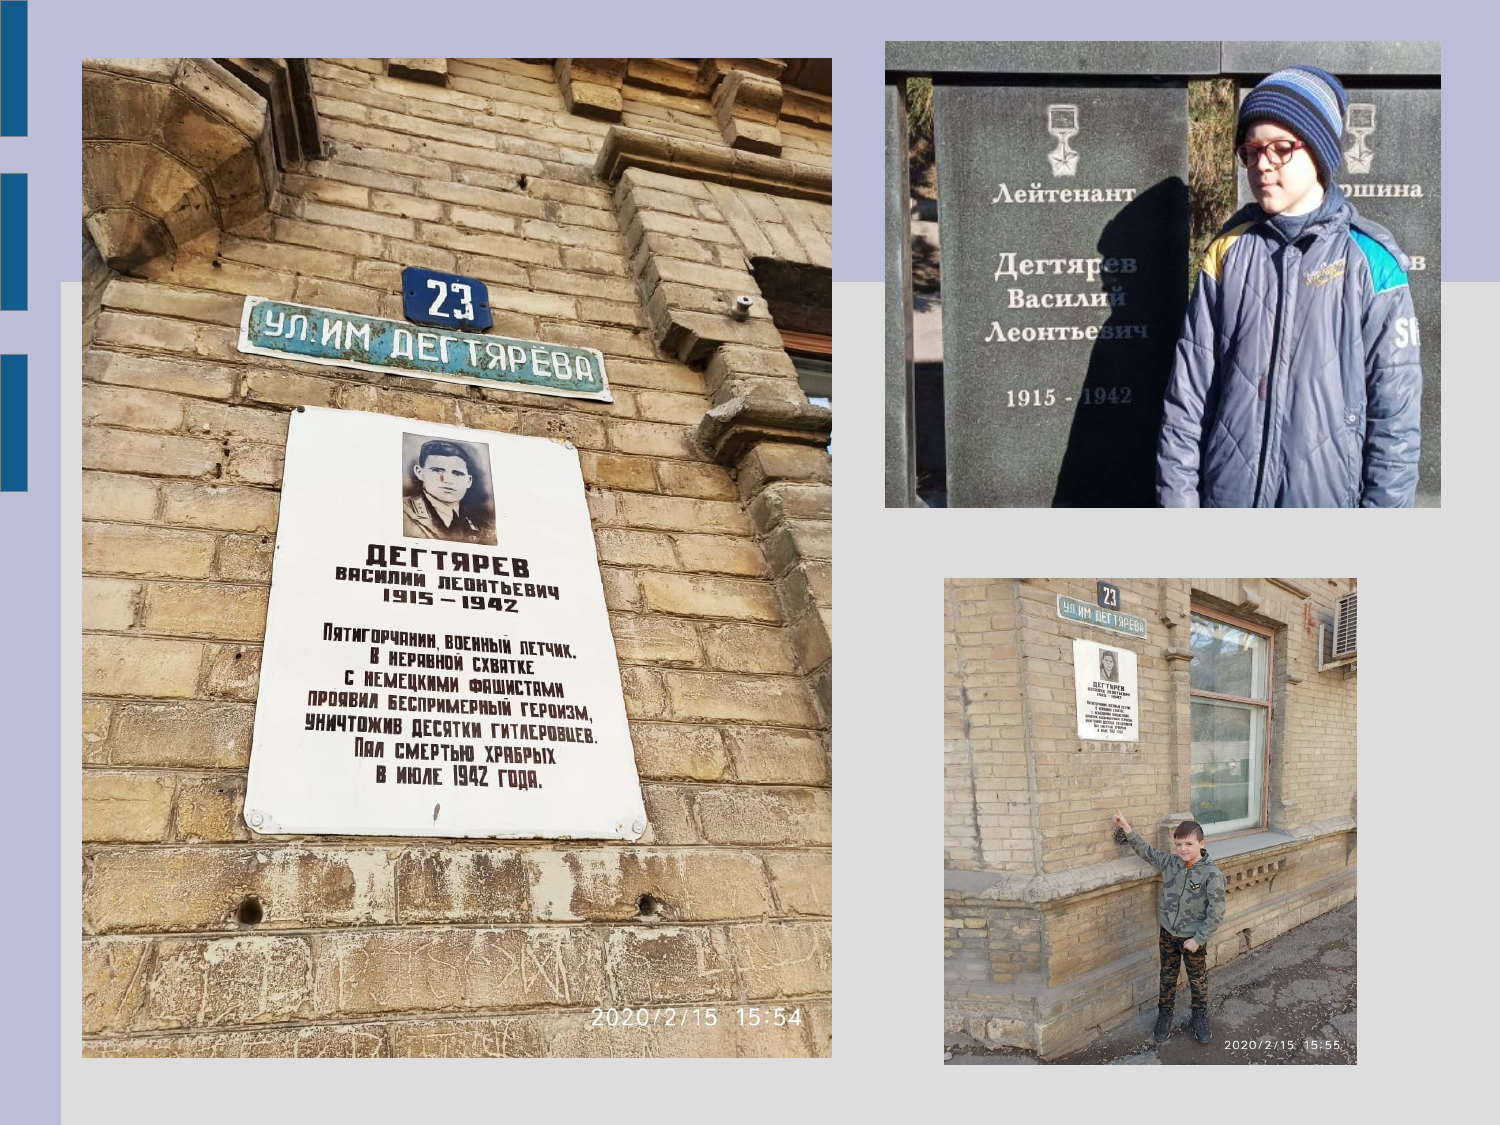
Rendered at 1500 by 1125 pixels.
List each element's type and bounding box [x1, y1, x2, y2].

picture [885, 41, 1441, 508]
picture [82, 58, 832, 1058]
picture [944, 578, 1357, 1065]
